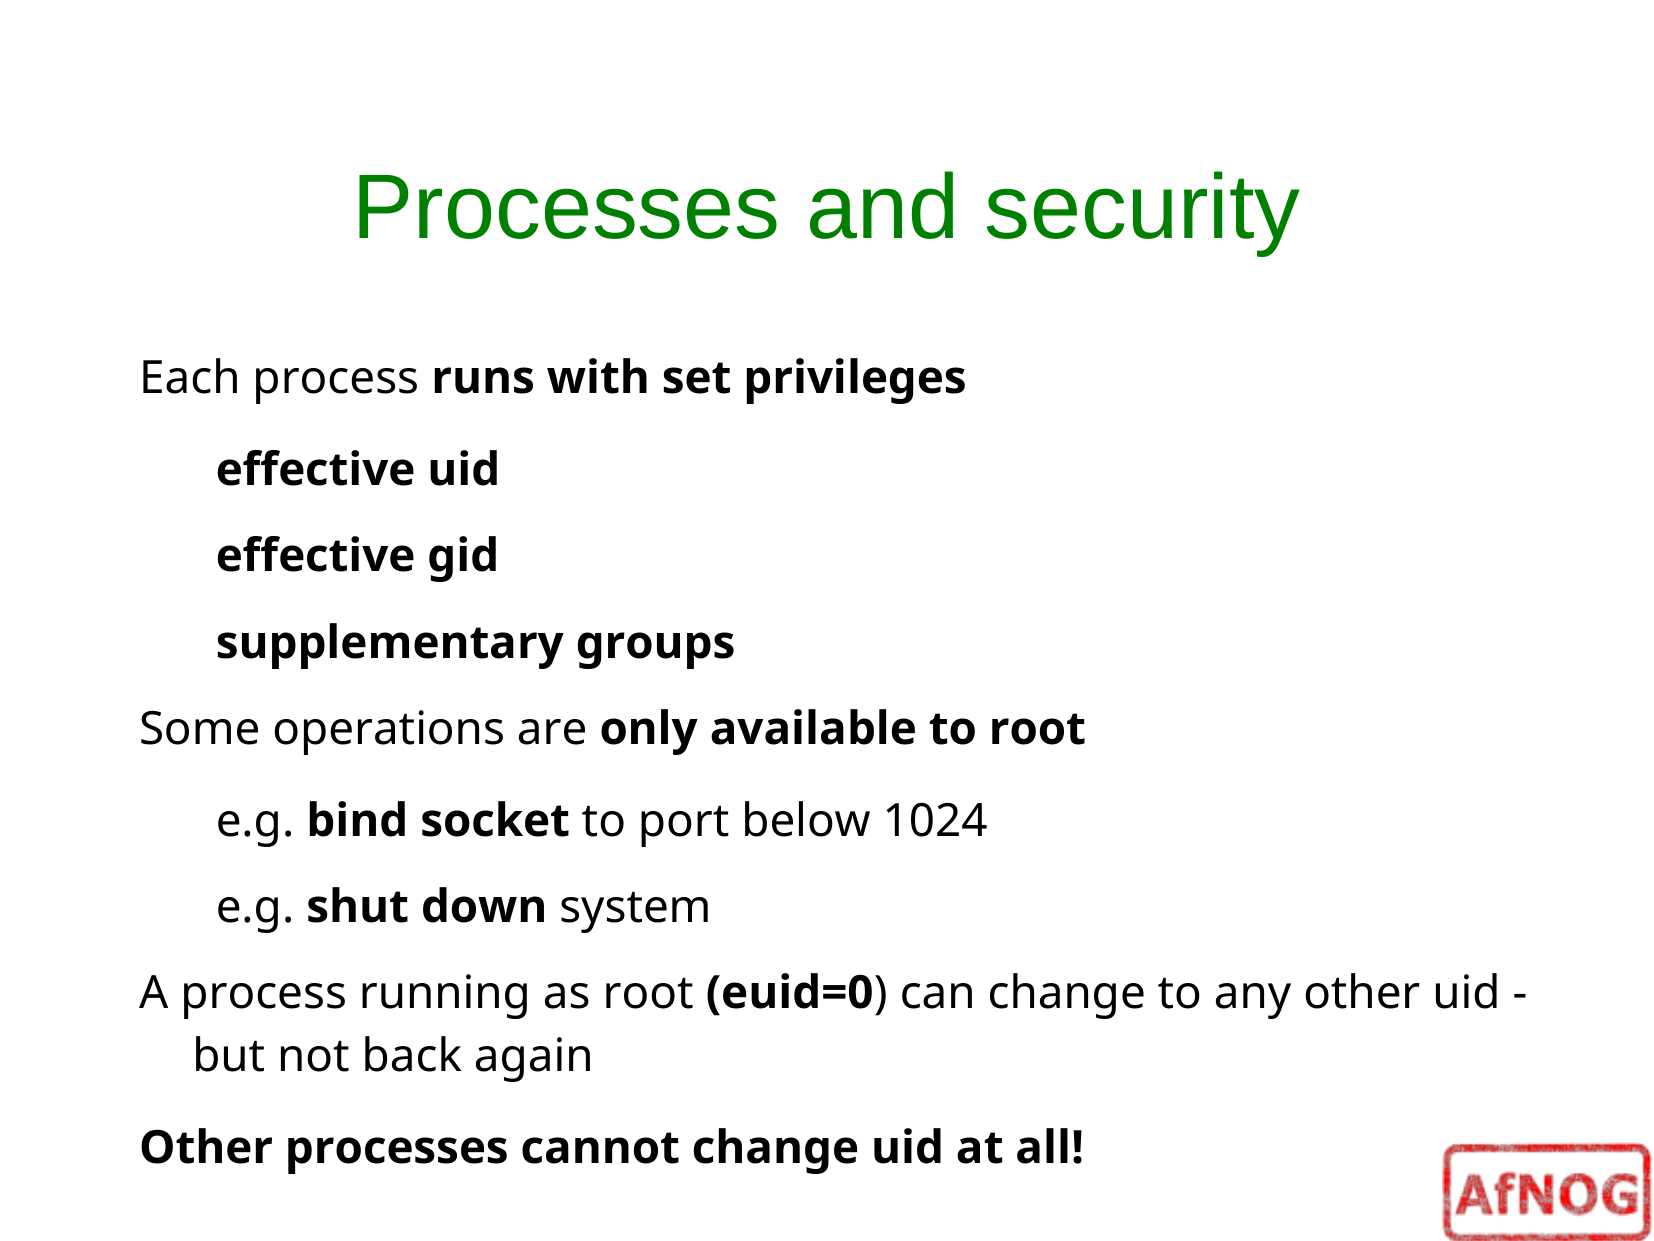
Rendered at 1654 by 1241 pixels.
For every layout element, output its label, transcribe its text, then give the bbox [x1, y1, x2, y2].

list Each process runs with set privileges effective uid effective gid supplementary groups Some operations are only available to root e.g. bind socket to port below 1024 e.g. shut down system A process running as root (euid=0) can change to any other uid - but not back again Other processes cannot change uid at all! [121, 344, 1534, 1127]
title Processes and security [121, 102, 1534, 310]
picture [1441, 1141, 1654, 1241]
